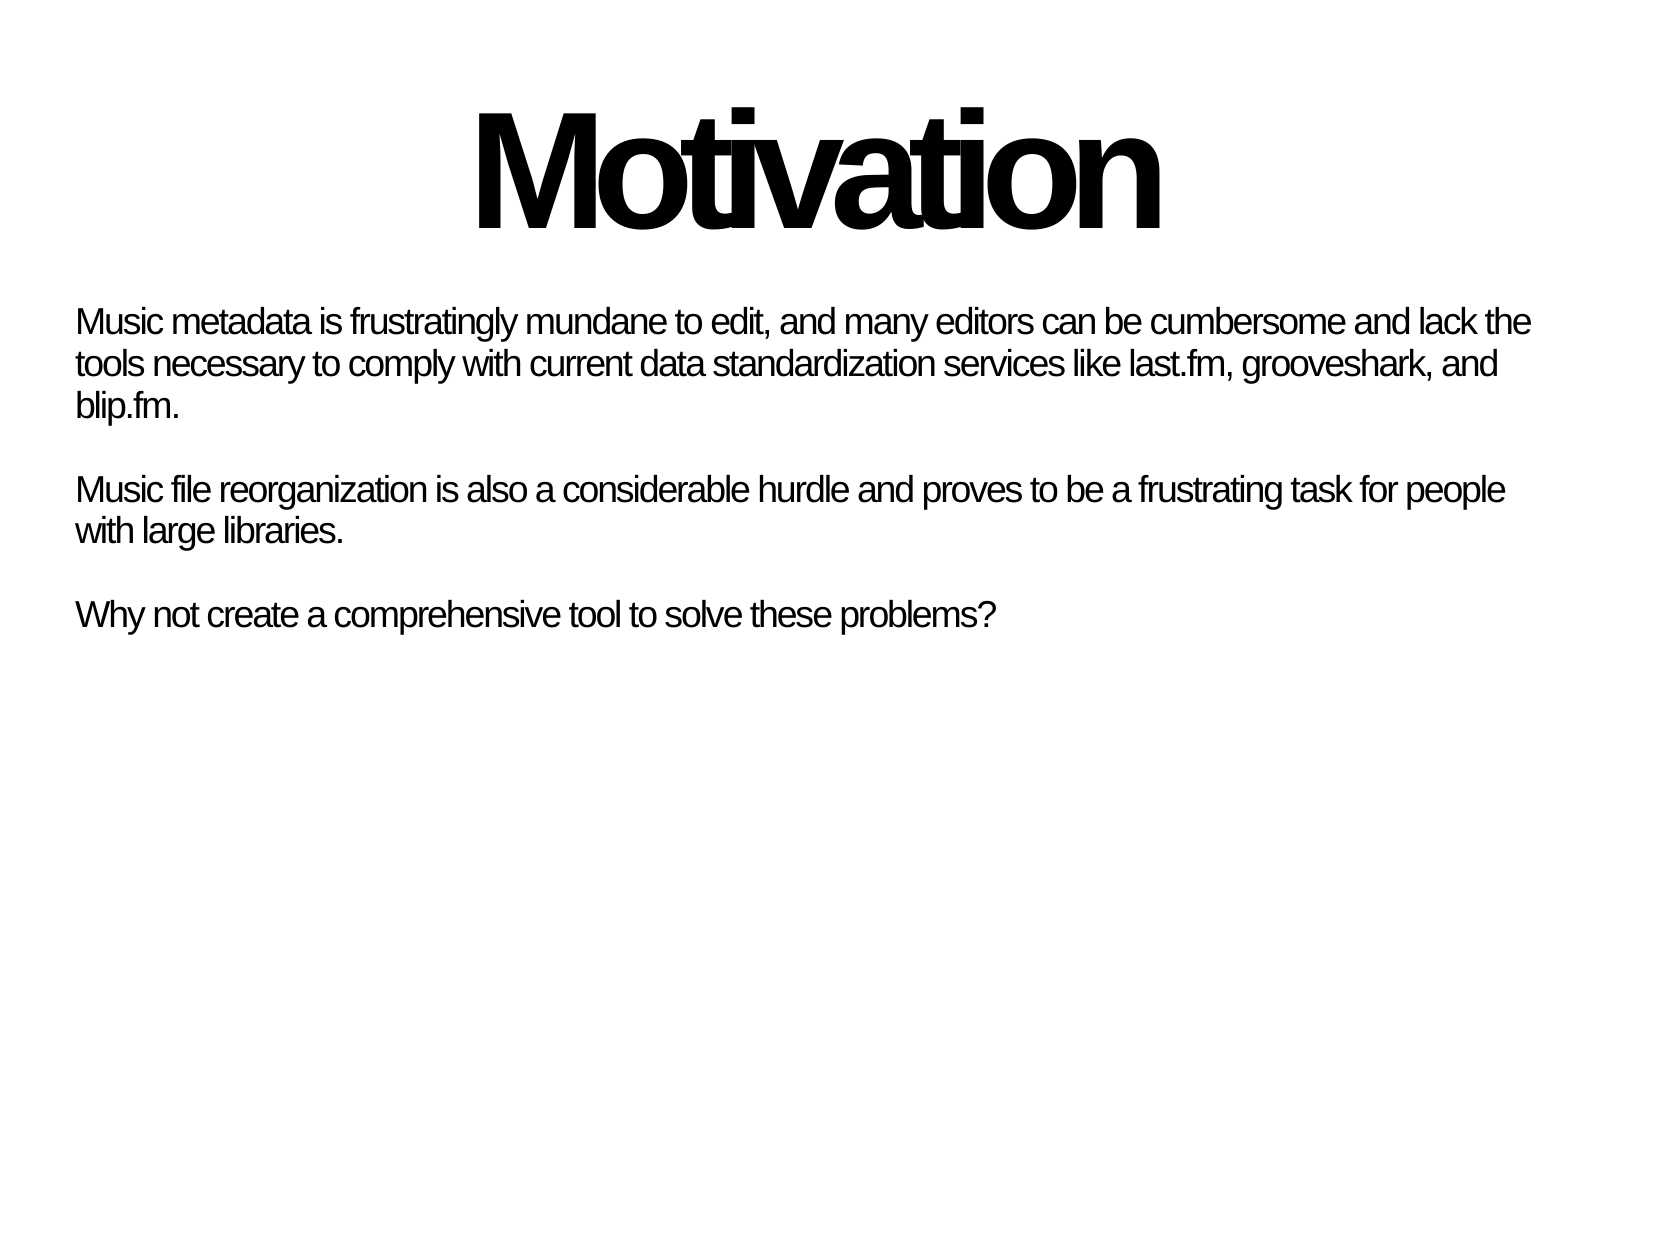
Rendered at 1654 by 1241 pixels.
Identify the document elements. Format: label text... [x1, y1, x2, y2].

title Motivation [75, 75, 1564, 268]
title Music metadata is frustratingly mundane to edit, and many editors can be cumbersome and lack the tools necessary to comply with current data standardization services like last.fm, grooveshark, and blip.fm. Music file reorganization is also a considerable hurdle and proves to be a frustrating task for people with large libraries. Why not create a comprehensive tool to solve these problems? [75, 300, 1564, 636]
